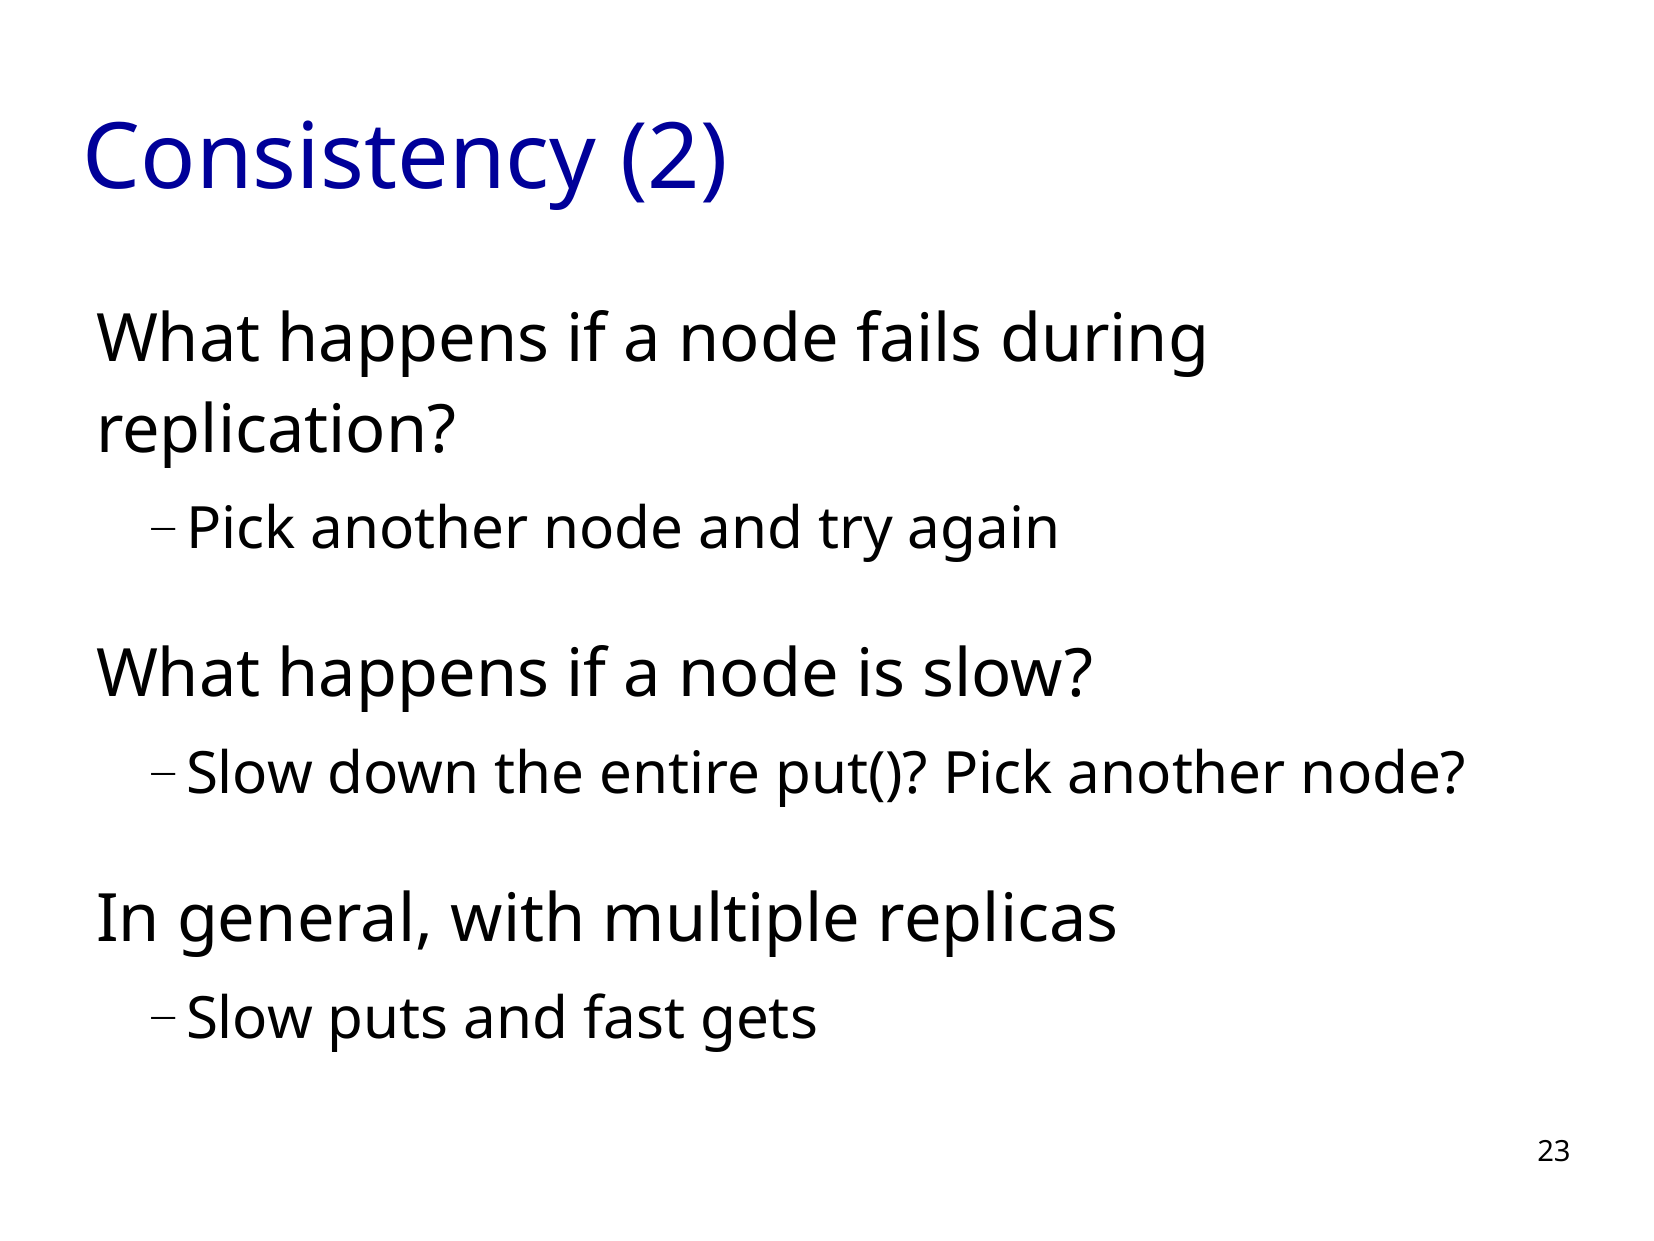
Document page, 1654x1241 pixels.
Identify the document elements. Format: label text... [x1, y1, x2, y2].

title Consistency (2) [82, 49, 1571, 257]
list What happens if a node fails during replication? Pick another node and try again What happens if a node is slow? Slow down the entire put()? Pick another node? In general, with multiple replicas Slow puts and fast gets [60, 290, 1571, 1096]
